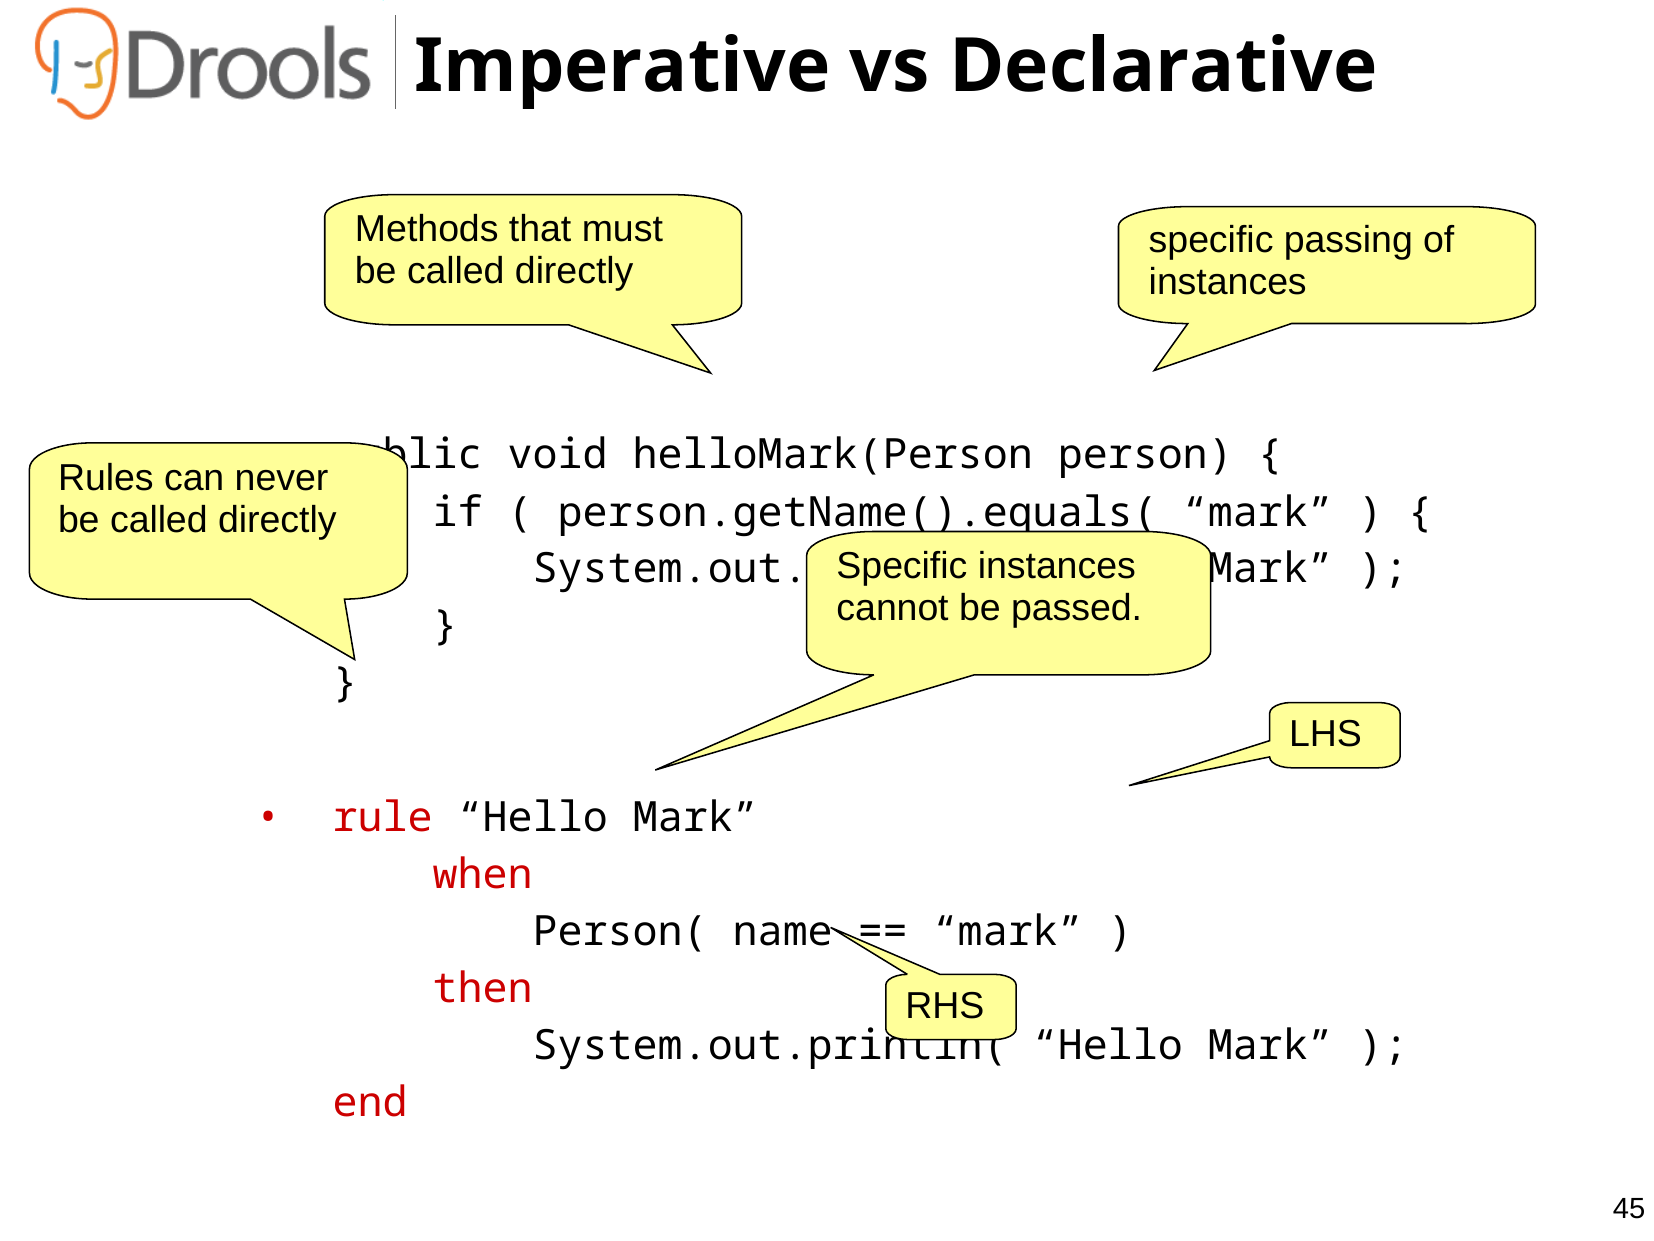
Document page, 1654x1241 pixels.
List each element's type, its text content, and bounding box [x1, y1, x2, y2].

list public void helloMark(Person person) { if ( person.getName().equals( “mark” ) { System.out.println( “Hello Mark” ); } } rule “Hello Mark” when Person( name == “mark” ) then System.out.println( “Hello Mark” ); end [240, 214, 1595, 1145]
text_box RHS [830, 927, 1017, 1040]
title Imperative vs Declarative [399, 0, 1629, 122]
text_box Methods that must be called directly [324, 194, 742, 374]
text_box Specific instances cannot be passed. [655, 531, 1211, 771]
picture [29, 0, 384, 126]
text_box Rules can never be called directly [29, 442, 408, 660]
text_box specific passing of instances [1118, 206, 1536, 371]
text_box LHS [1128, 702, 1401, 786]
